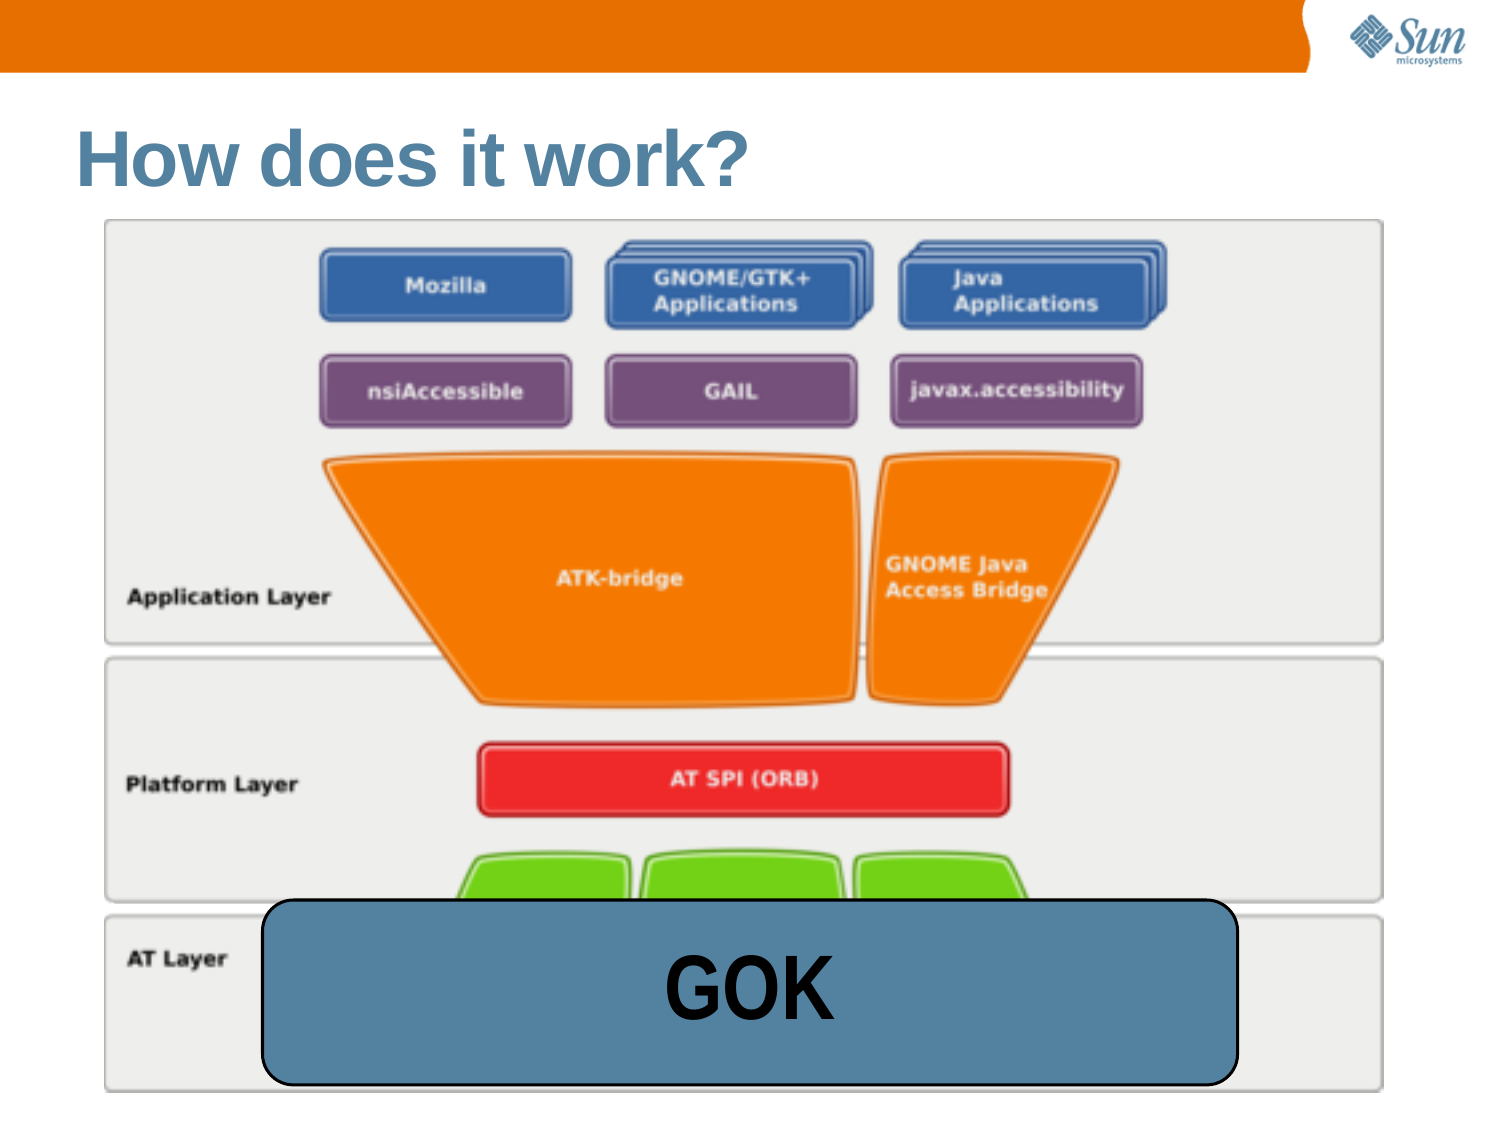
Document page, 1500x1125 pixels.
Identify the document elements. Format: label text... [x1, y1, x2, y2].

picture [0, 0, 1500, 75]
title How does it work? [75, 122, 1438, 228]
text_box GOK [262, 900, 1238, 1085]
picture [104, 219, 1384, 1093]
